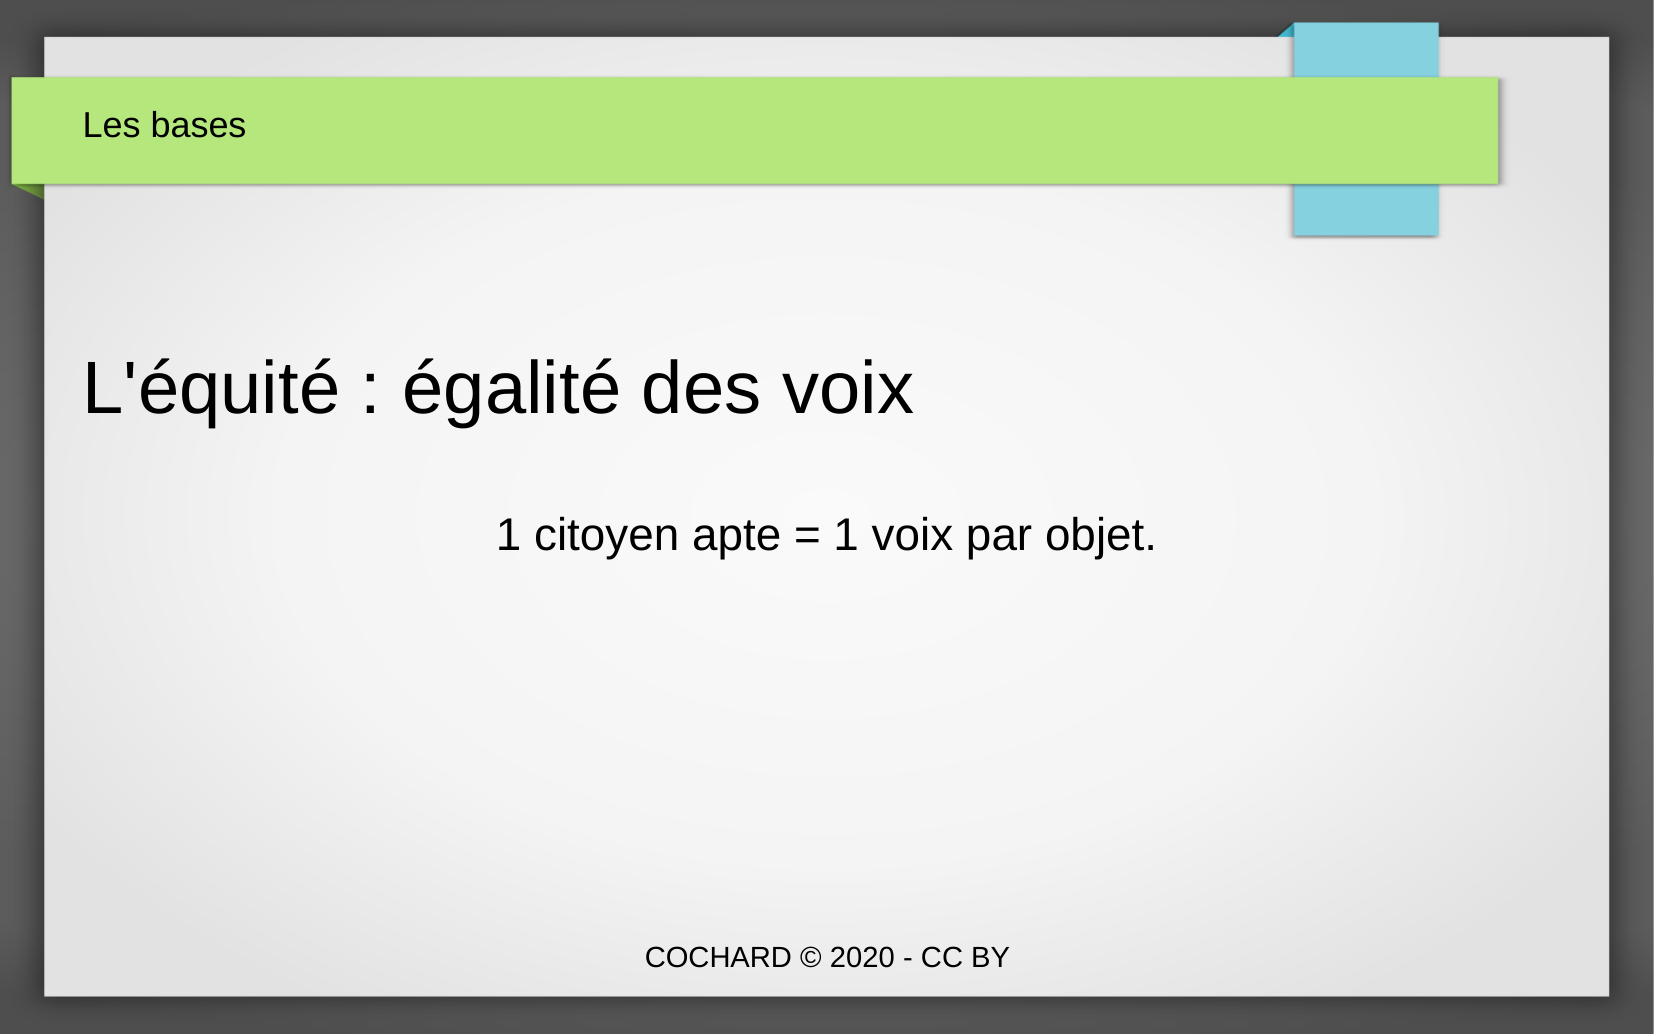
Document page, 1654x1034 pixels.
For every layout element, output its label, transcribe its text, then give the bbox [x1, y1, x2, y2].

picture [0, 0, 1654, 1034]
title Les bases [82, 39, 1235, 210]
list L'équité : égalité des voix 1 citoyen apte = 1 voix par objet. [82, 249, 1571, 849]
